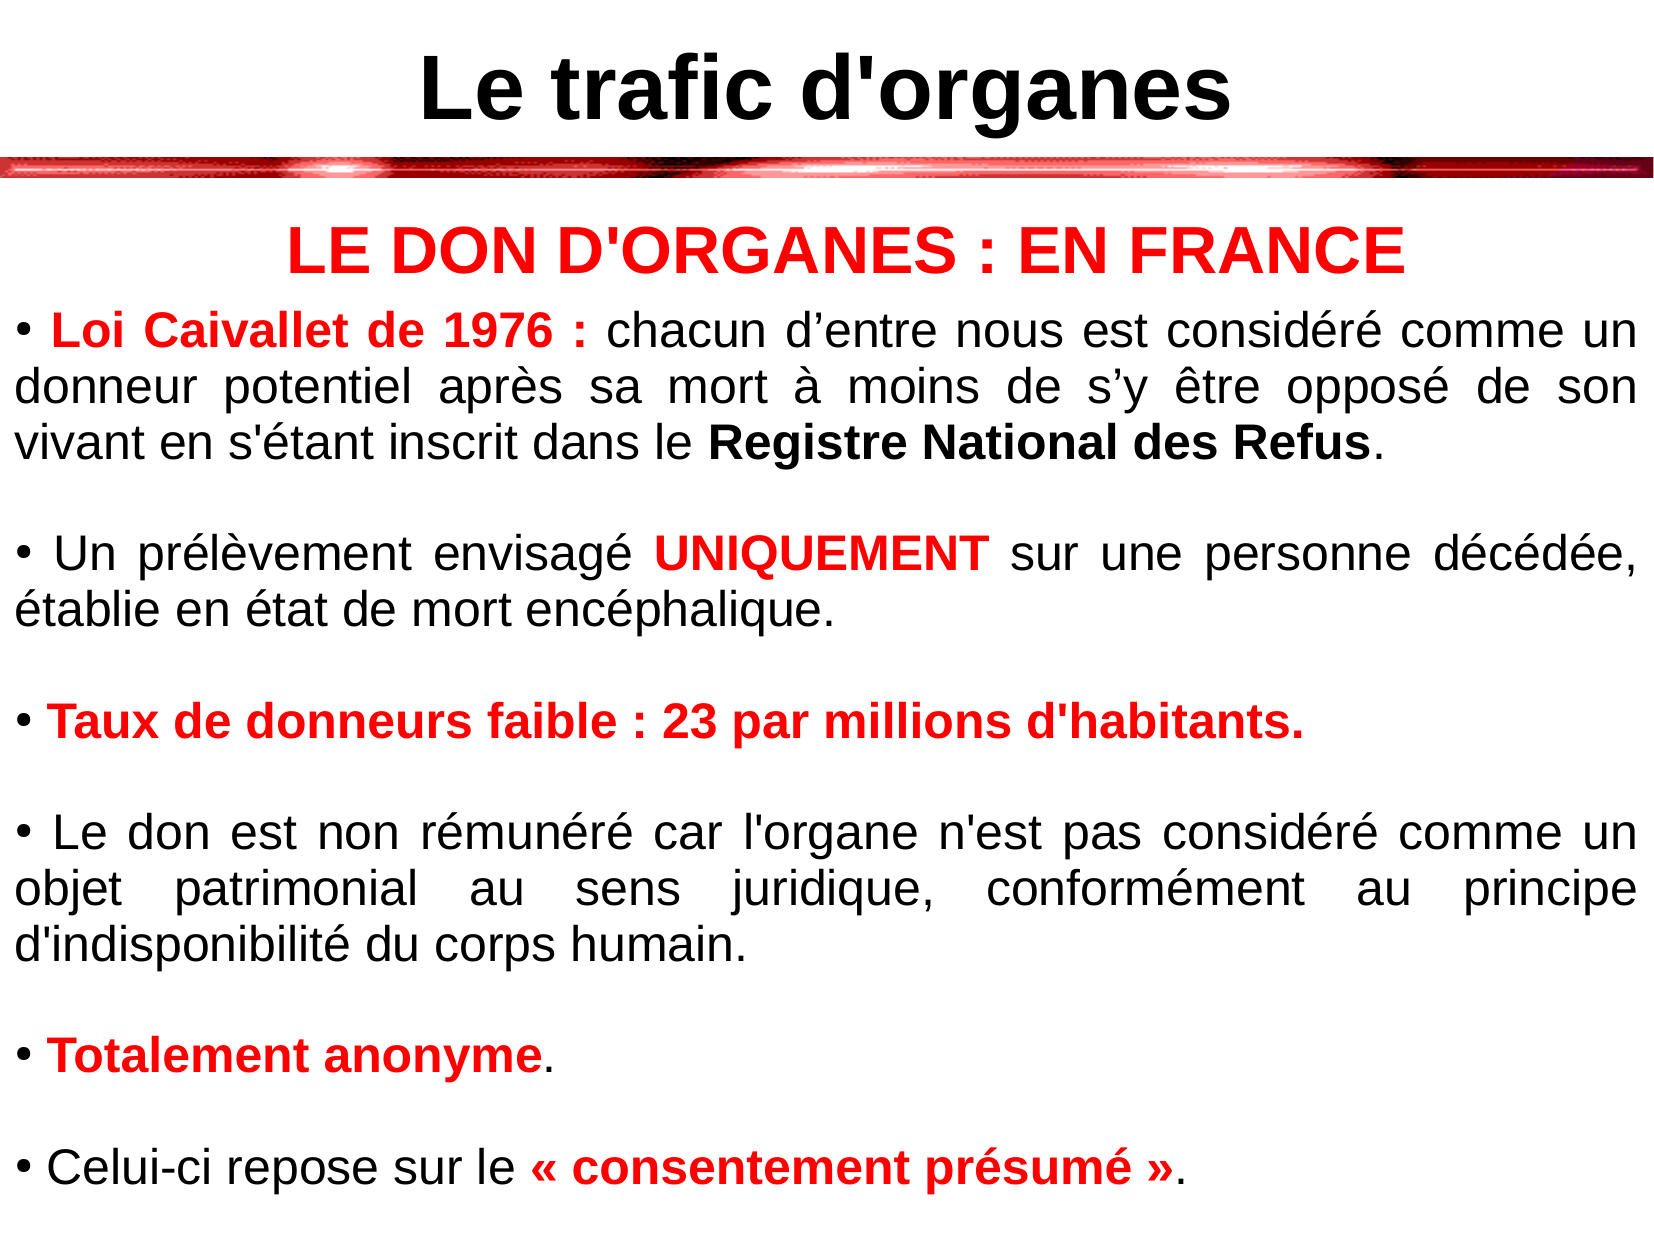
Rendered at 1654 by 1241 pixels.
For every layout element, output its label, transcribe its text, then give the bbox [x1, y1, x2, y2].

text_box Loi Caivallet de 1976 : chacun d’entre nous est considéré comme un donneur potentiel après sa mort à moins de s’y être opposé de son vivant en s'étant inscrit dans le Registre National des Refus. Un prélèvement envisagé UNIQUEMENT sur une personne décédée, établie en état de mort encéphalique. Taux de donneurs faible : 23 par millions d'habitants. Le don est non rémunéré car l'organe n'est pas considéré comme un objet patrimonial au sens juridique, conformément au principe d'indisponibilité du corps humain. Totalement anonyme. Celui-ci repose sur le « consentement présumé ». [0, 295, 1654, 1213]
picture [0, 157, 1654, 178]
text_box LE DON D'ORGANES : EN FRANCE [265, 205, 1447, 295]
text_box Le trafic d'organes [0, 29, 1654, 148]
